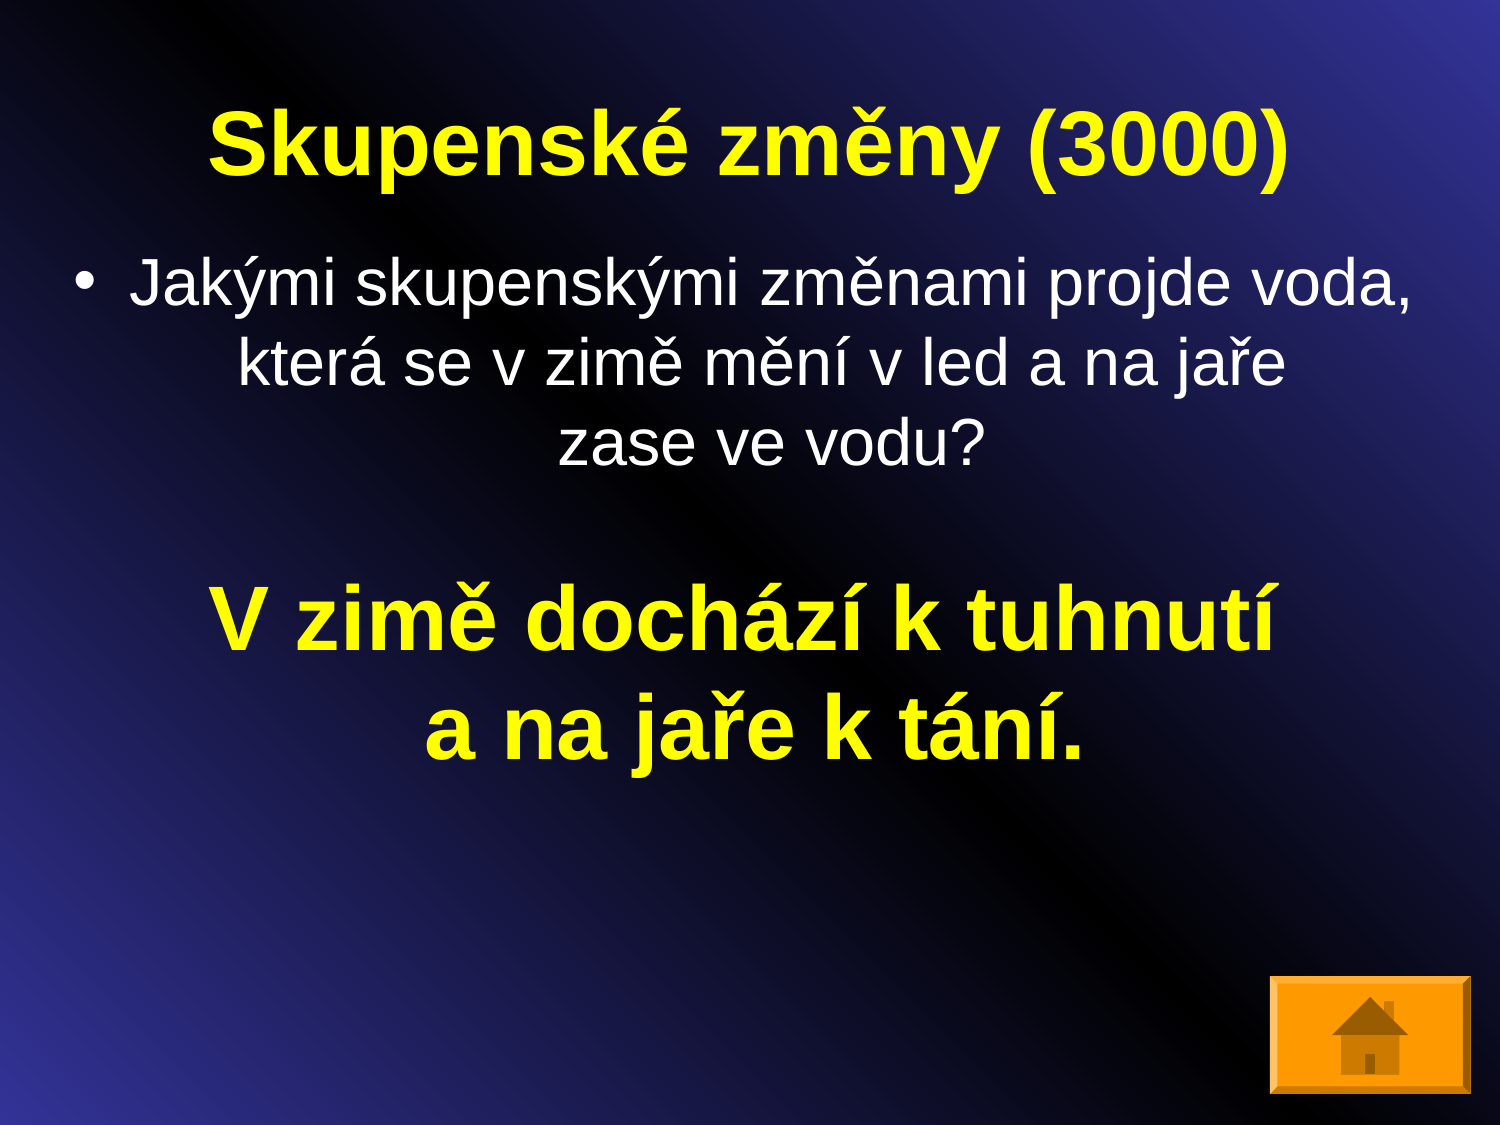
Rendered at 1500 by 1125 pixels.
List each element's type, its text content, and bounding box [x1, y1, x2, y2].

title Skupenské změny (3000) [75, 45, 1426, 231]
list Jakými skupenskými změnami projde voda, která se v zimě mění v led a na jaře zase ve vodu? [29, 231, 1459, 492]
text_box [1271, 976, 1471, 1094]
text_box V zimě dochází k tuhnutí a na jaře k tání. [76, 550, 1436, 787]
